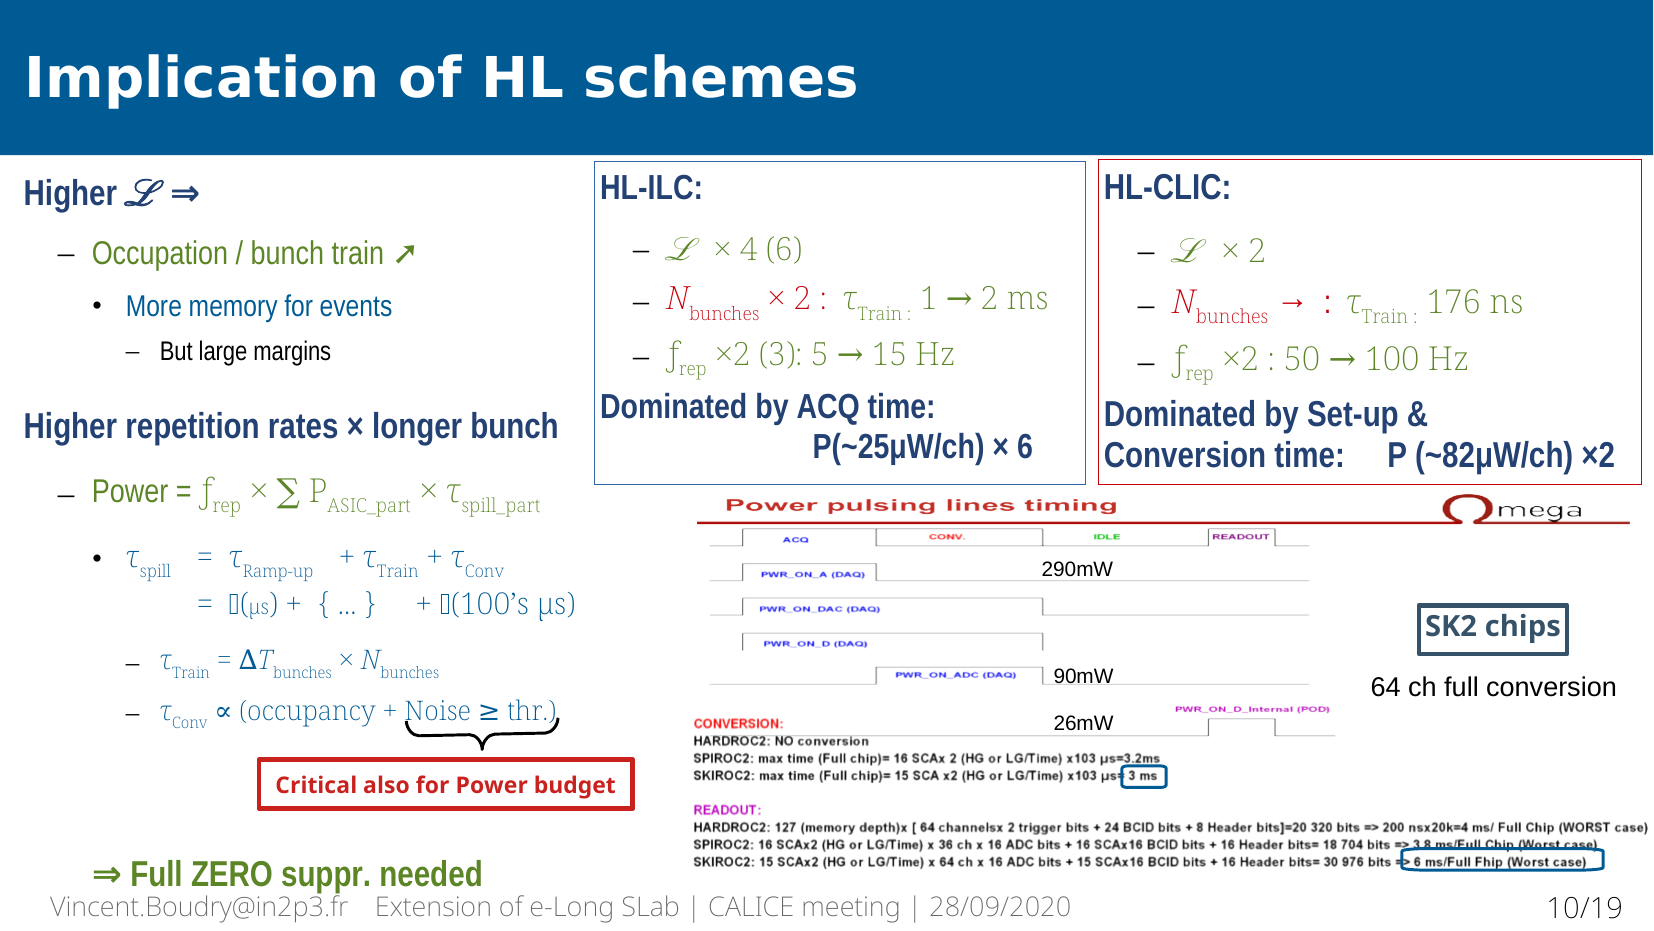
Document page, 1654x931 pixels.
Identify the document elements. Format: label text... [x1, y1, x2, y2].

text_box 90mW [1037, 655, 1130, 697]
picture [662, 490, 1654, 877]
text_box 290mW [1025, 549, 1130, 591]
text_box Critical also for Power budget [259, 759, 633, 809]
list HL-CLIC: ℒ × 2 Nbunches → : τTrain : 176 ns ƒrep ×2 : 50 → 100 Hz Dominated by Set-up & Conversion time: P (~82μW/ch) ×2 [1098, 159, 1642, 485]
text_box 64 ch full conversion [1354, 663, 1634, 712]
text_box 26mW [1037, 702, 1130, 744]
text_box SK2 chips [1419, 605, 1567, 654]
list Higher ℒ ⇒ Occupation / bunch train ➚ More memory for events But large margins Higher repetition rates × longer bunch Power = ƒrep × ∑ PASIC_part × τspill_part τspill = τRamp-up + τTrain + τConv = 𝒪(μs) + { ... } + 𝒪(100’s μs) τTrain = ∆Tbunches × Nbunches τConv ∝ (occupancy + Noise ≥ thr.) ⇒ Full ZERO suppr. needed [23, 171, 735, 899]
title Implication of HL schemes [24, 12, 1635, 143]
list HL-ILC: ℒ × 4 (6) Nbunches × 2 : τTrain : 1 → 2 ms ƒrep ×2 (3): 5 → 15 Hz Dominated by ACQ time: P(~25μW/ch) × 6 [594, 161, 1086, 485]
